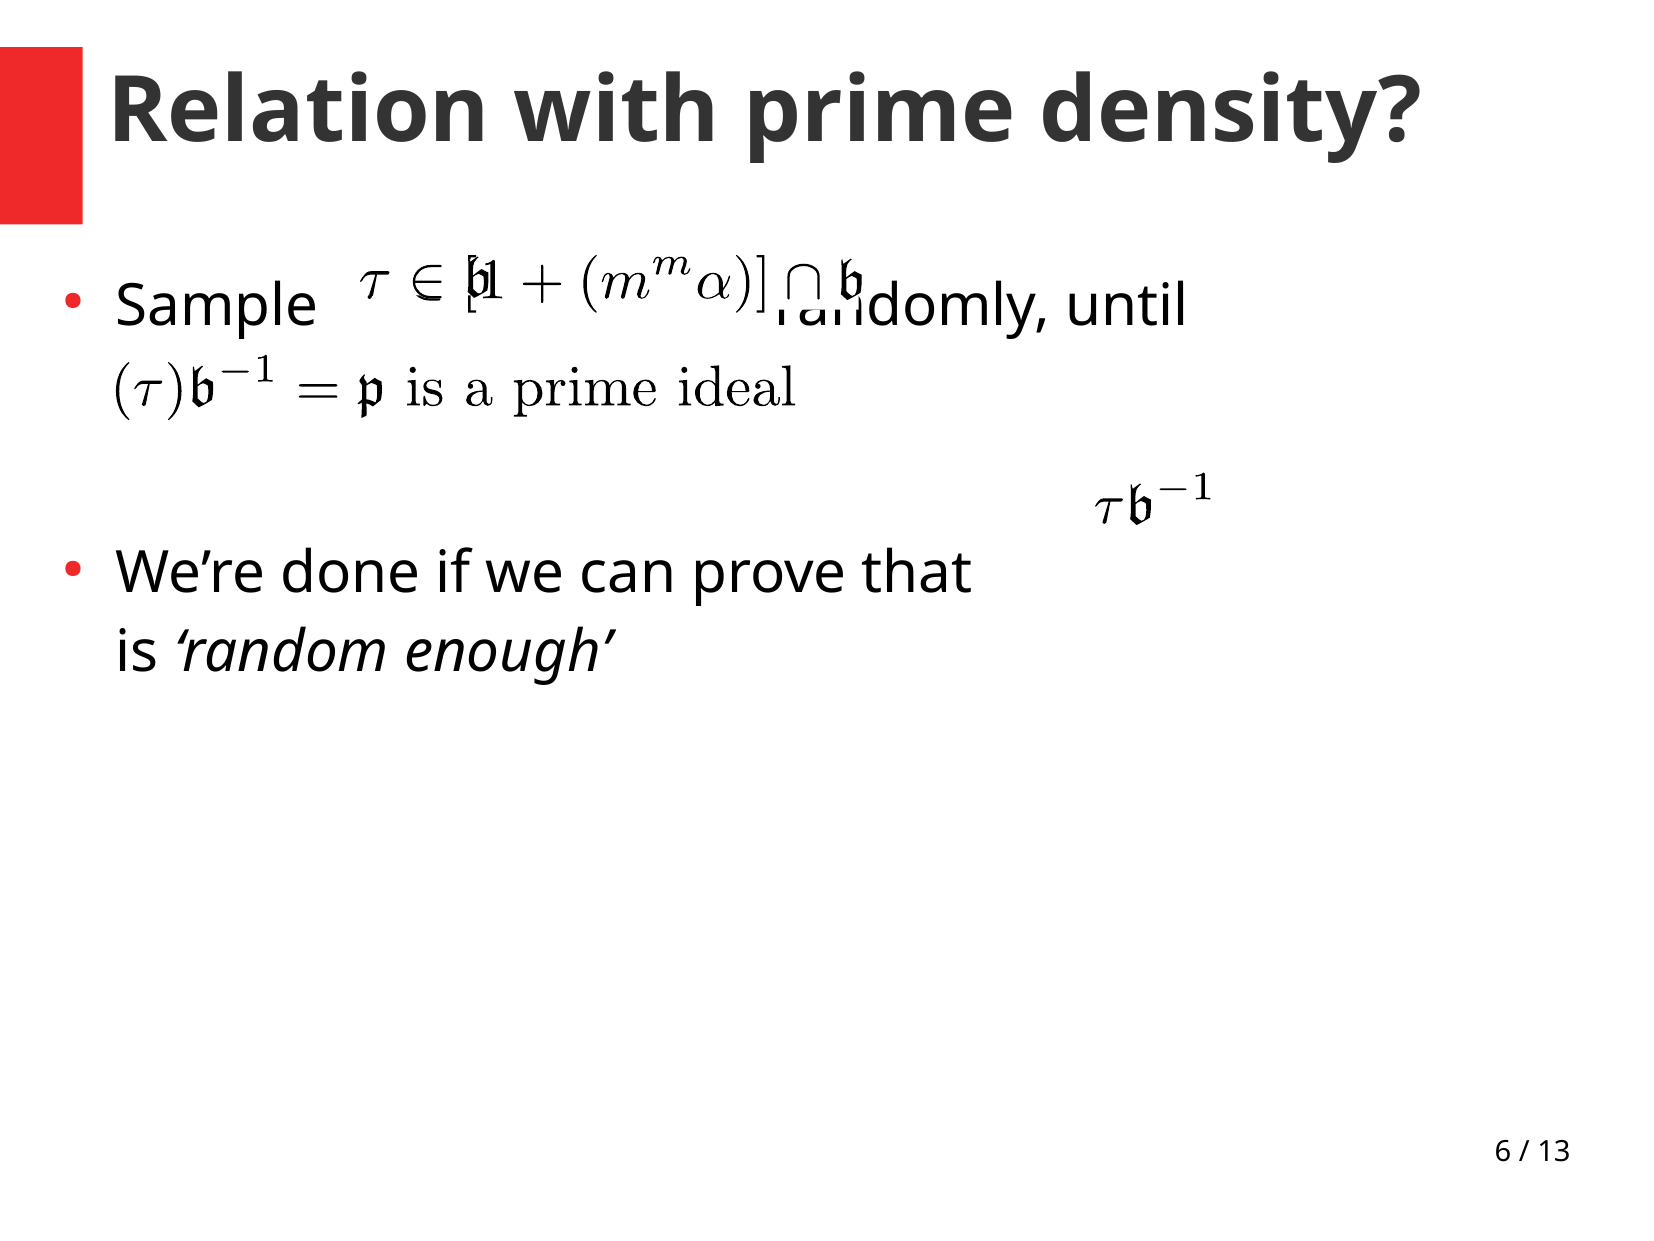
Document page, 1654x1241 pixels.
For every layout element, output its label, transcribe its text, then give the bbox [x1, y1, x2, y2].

text_box [360, 255, 862, 313]
text_box [113, 354, 796, 421]
text_box [1095, 472, 1211, 526]
title Relation with prime density? [107, 0, 1654, 214]
list Sample randomly, until We’re done if we can prove that is ‘random enough’ [45, 75, 1636, 1006]
